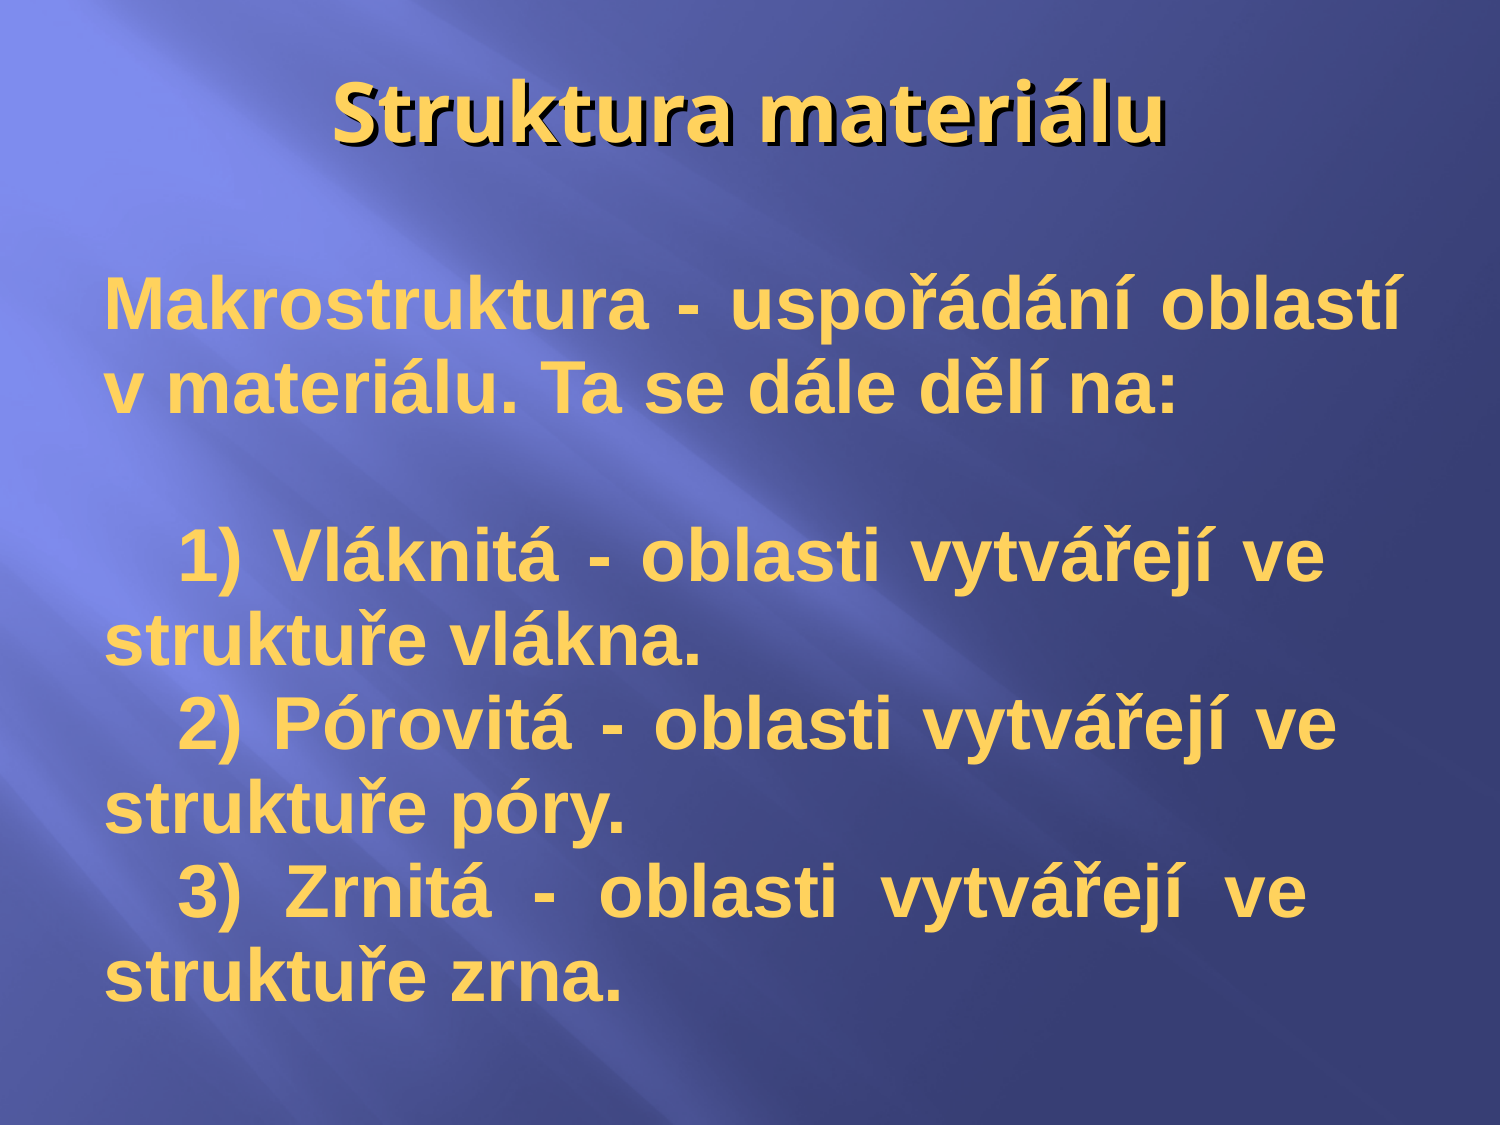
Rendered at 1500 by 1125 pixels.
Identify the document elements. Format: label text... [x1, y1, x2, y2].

picture [0, 0, 1500, 1125]
title Struktura materiálu [75, 45, 1426, 173]
text_box Makrostruktura - uspořádání oblastí v materiálu. Ta se dále dělí na: 1) Vláknitá - oblasti vytvářejí ve struktuře vlákna. 2) Pórovitá - oblasti vytvářejí ve struktuře póry. 3) Zrnitá - oblasti vytvářejí ve struktuře zrna. [88, 231, 1447, 1047]
